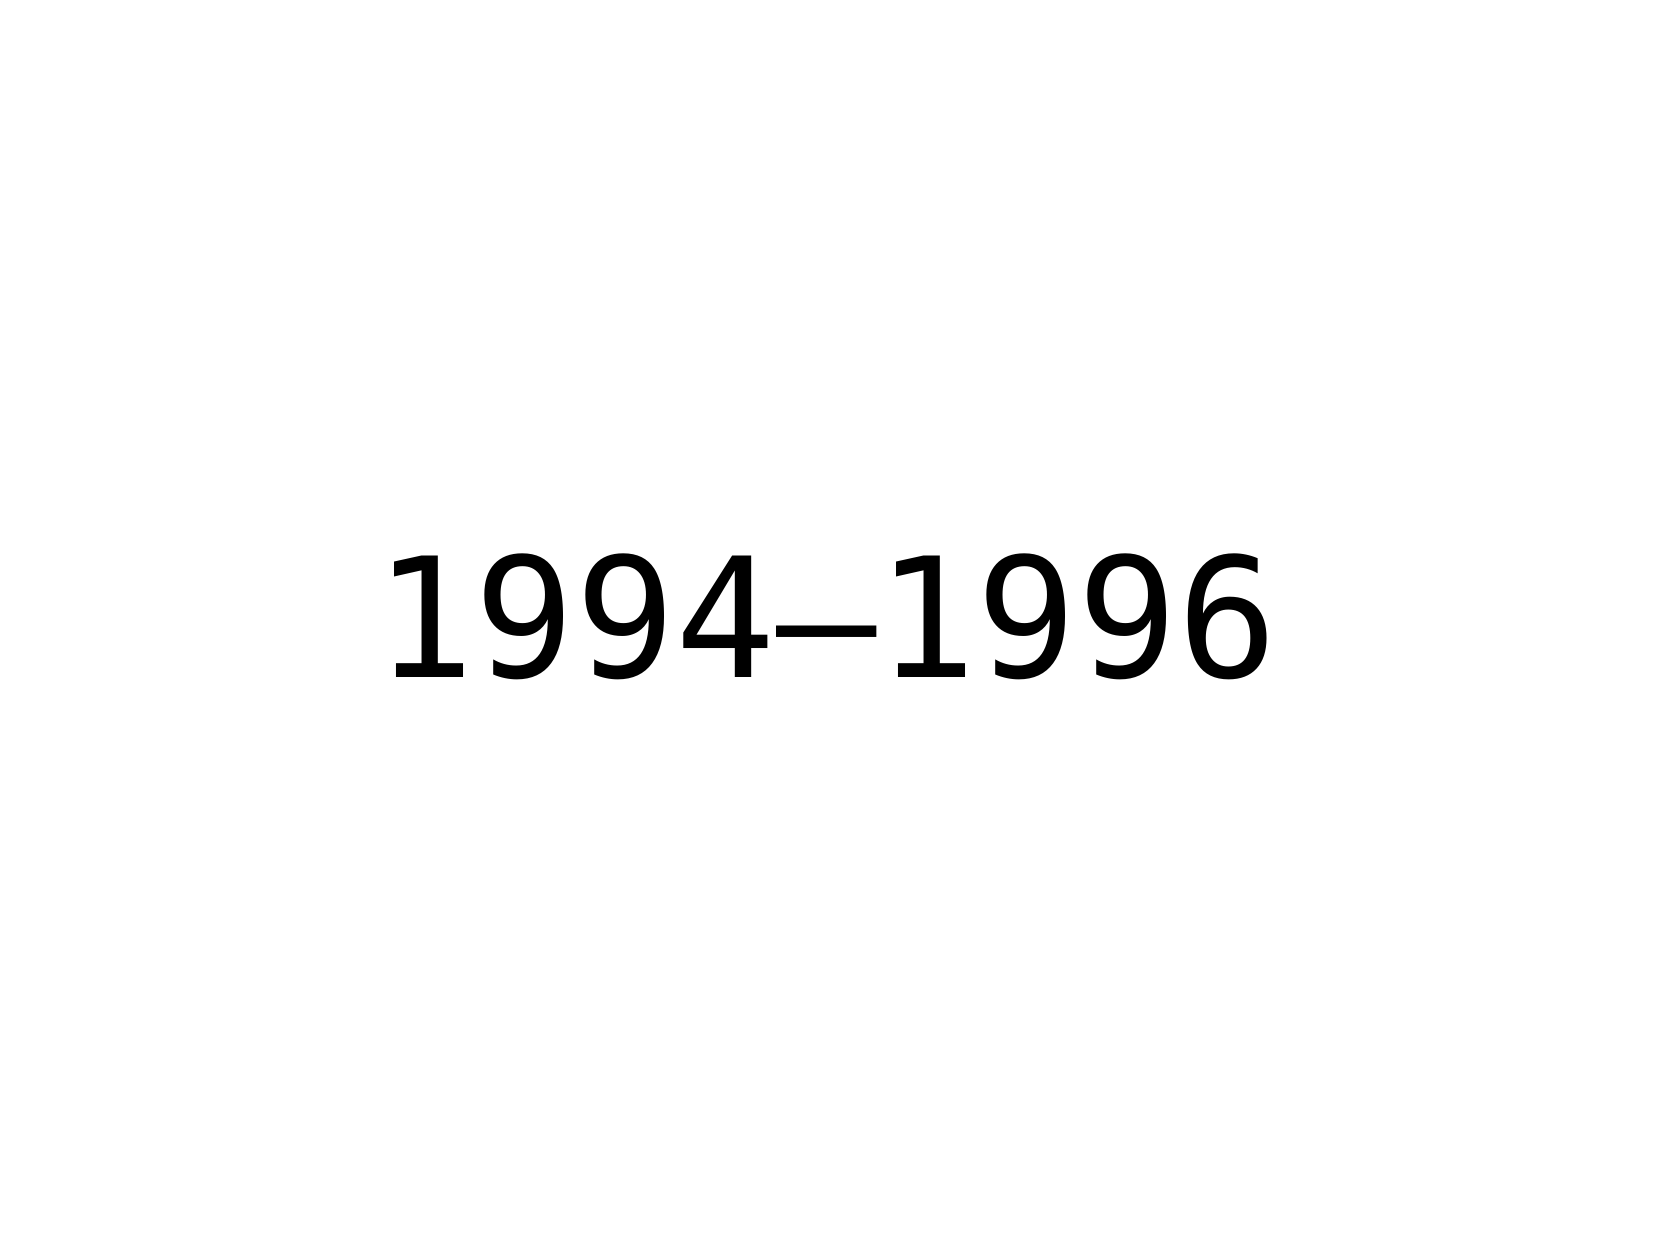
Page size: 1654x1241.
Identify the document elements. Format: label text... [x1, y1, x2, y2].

title 1994–1996 [82, 523, 1571, 718]
